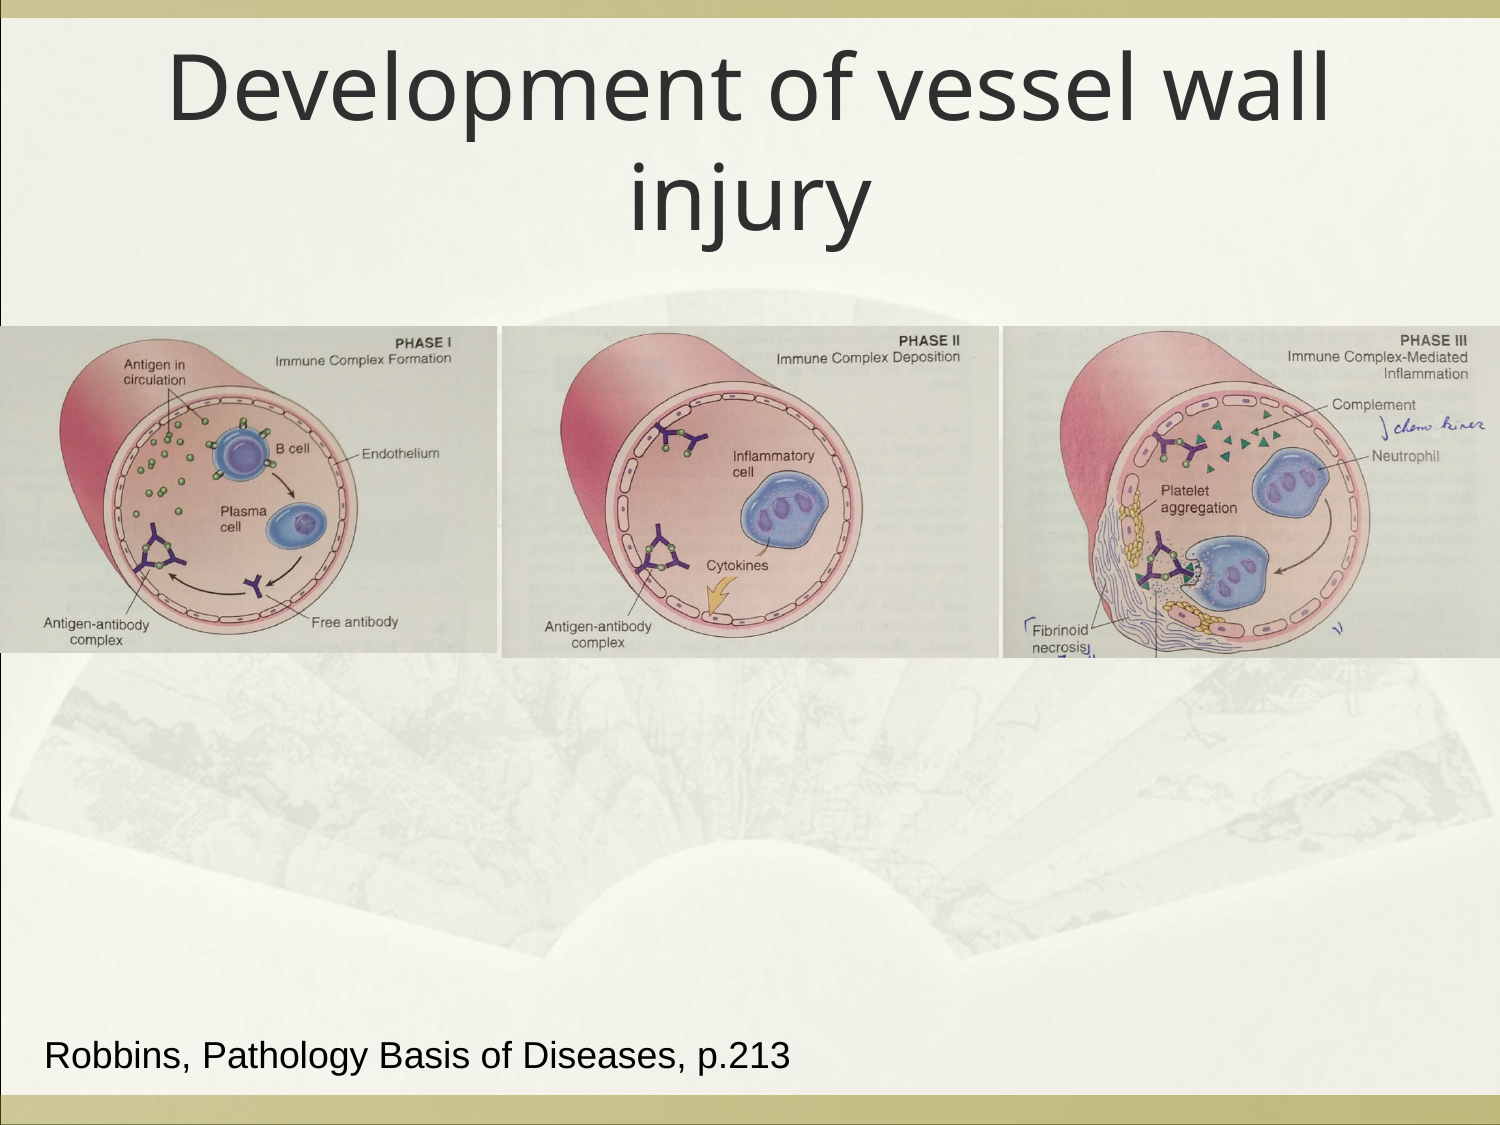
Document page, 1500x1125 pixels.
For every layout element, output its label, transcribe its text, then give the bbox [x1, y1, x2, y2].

title Development of vessel wall injury [75, 45, 1426, 233]
picture [0, 18, 1500, 1095]
text_box Robbins, Pathology Basis of Diseases, p.213 [29, 1023, 1447, 1084]
